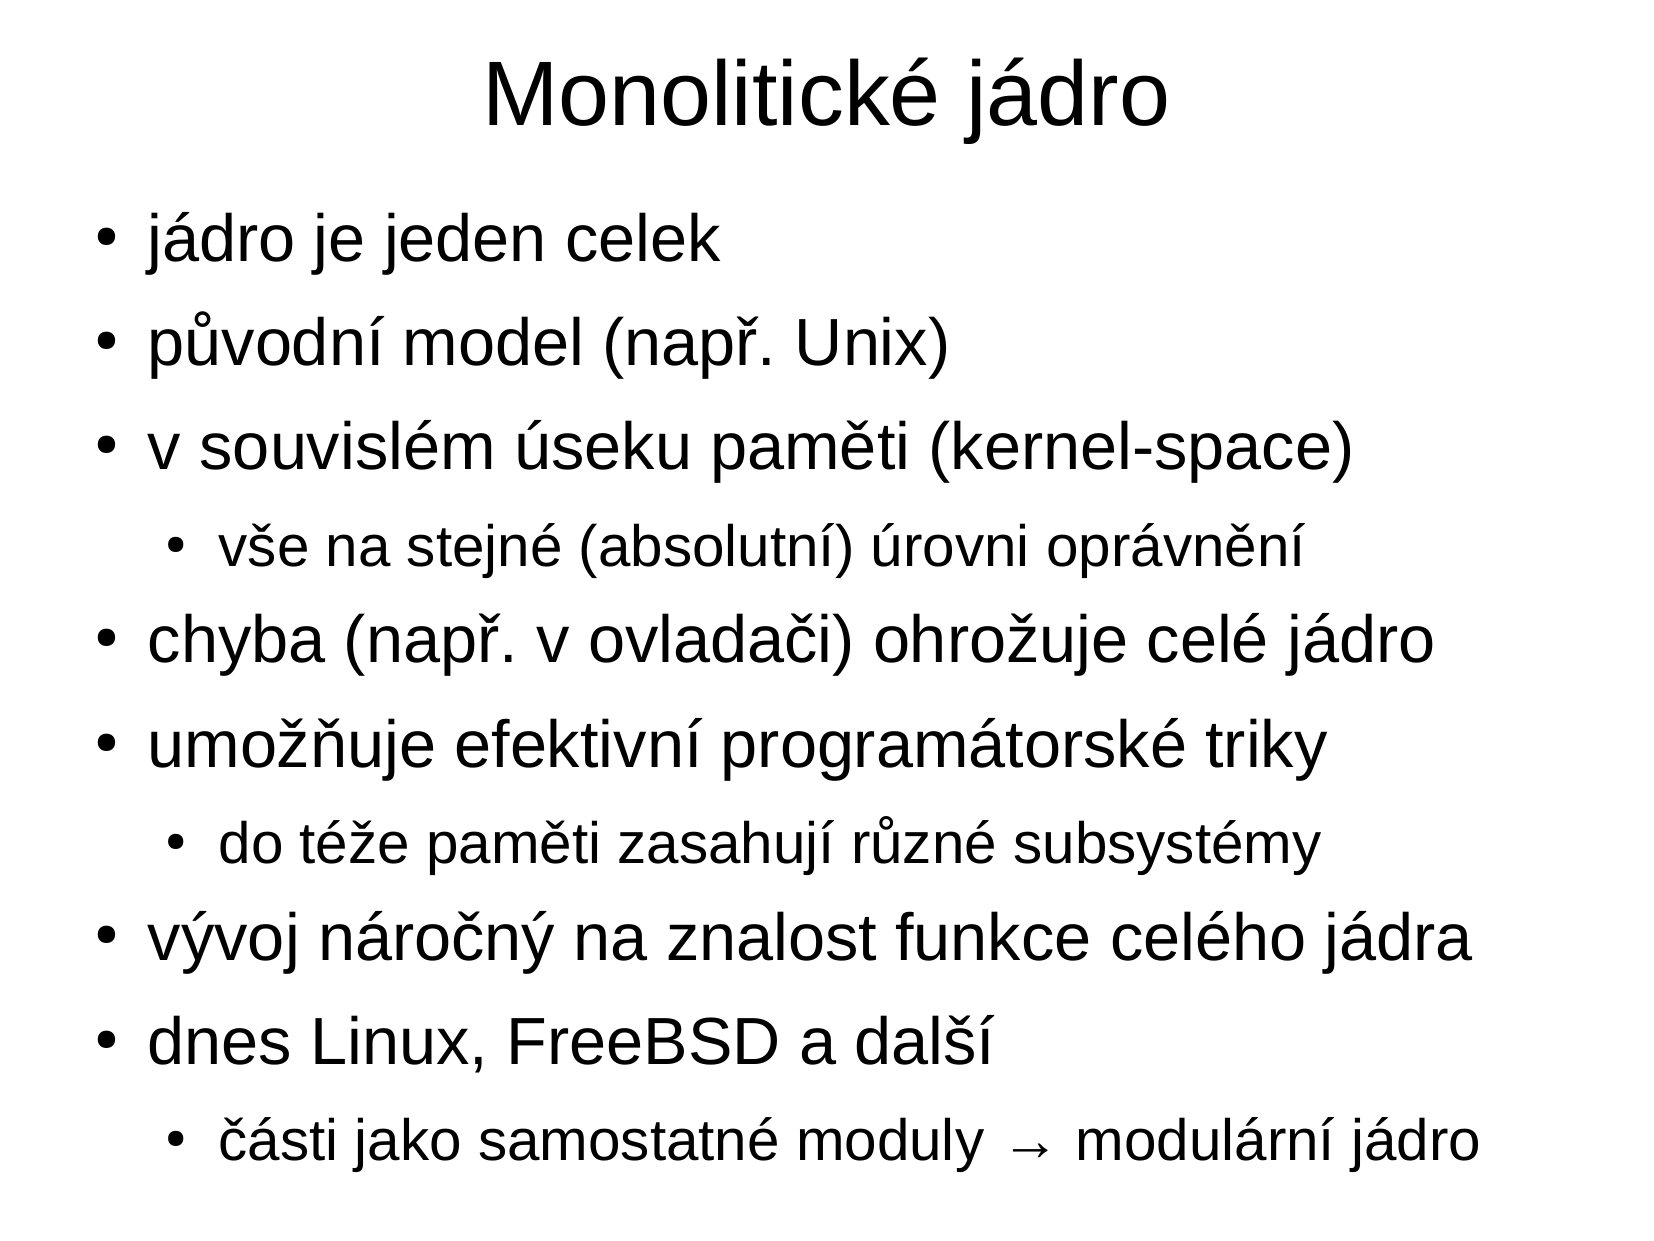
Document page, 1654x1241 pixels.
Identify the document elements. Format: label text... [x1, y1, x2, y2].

list jádro je jeden celek původní model (např. Unix) v souvislém úseku paměti (kernel-space) vše na stejné (absolutní) úrovni oprávnění chyba (např. v ovladači) ohrožuje celé jádro umožňuje efektivní programátorské triky do téže paměti zasahují různé subsystémy vývoj náročný na znalost funkce celého jádra dnes Linux, FreeBSD a další části jako samostatné moduly → modulární jádro [76, 200, 1565, 1174]
title Monolitické jádro [82, 0, 1571, 191]
